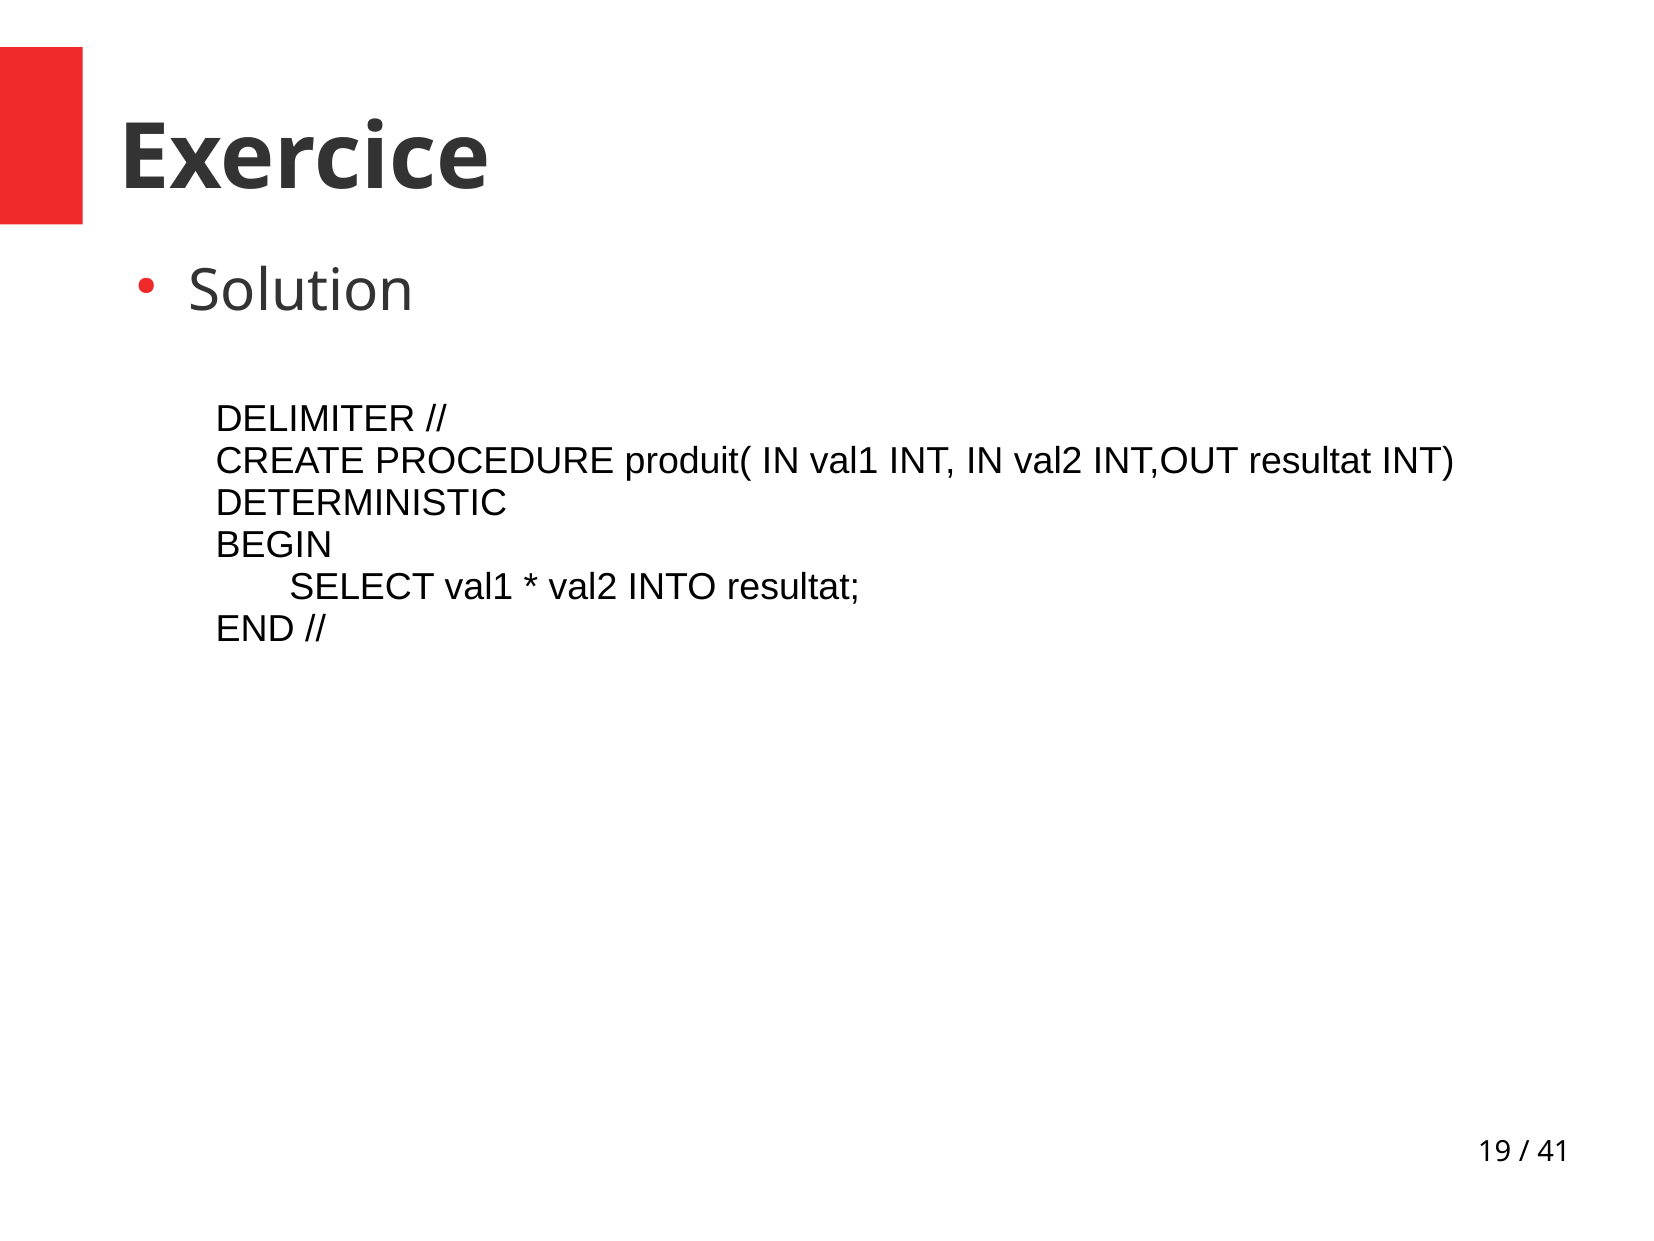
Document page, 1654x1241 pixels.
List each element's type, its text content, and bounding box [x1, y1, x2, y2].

text_box DELIMITER // CREATE PROCEDURE produit( IN val1 INT, IN val2 INT,OUT resultat INT) DETERMINISTIC BEGIN SELECT val1 * val2 INTO resultat; END // [200, 389, 1489, 699]
list Solution [118, 248, 1536, 331]
title Exercice [118, 49, 1571, 257]
